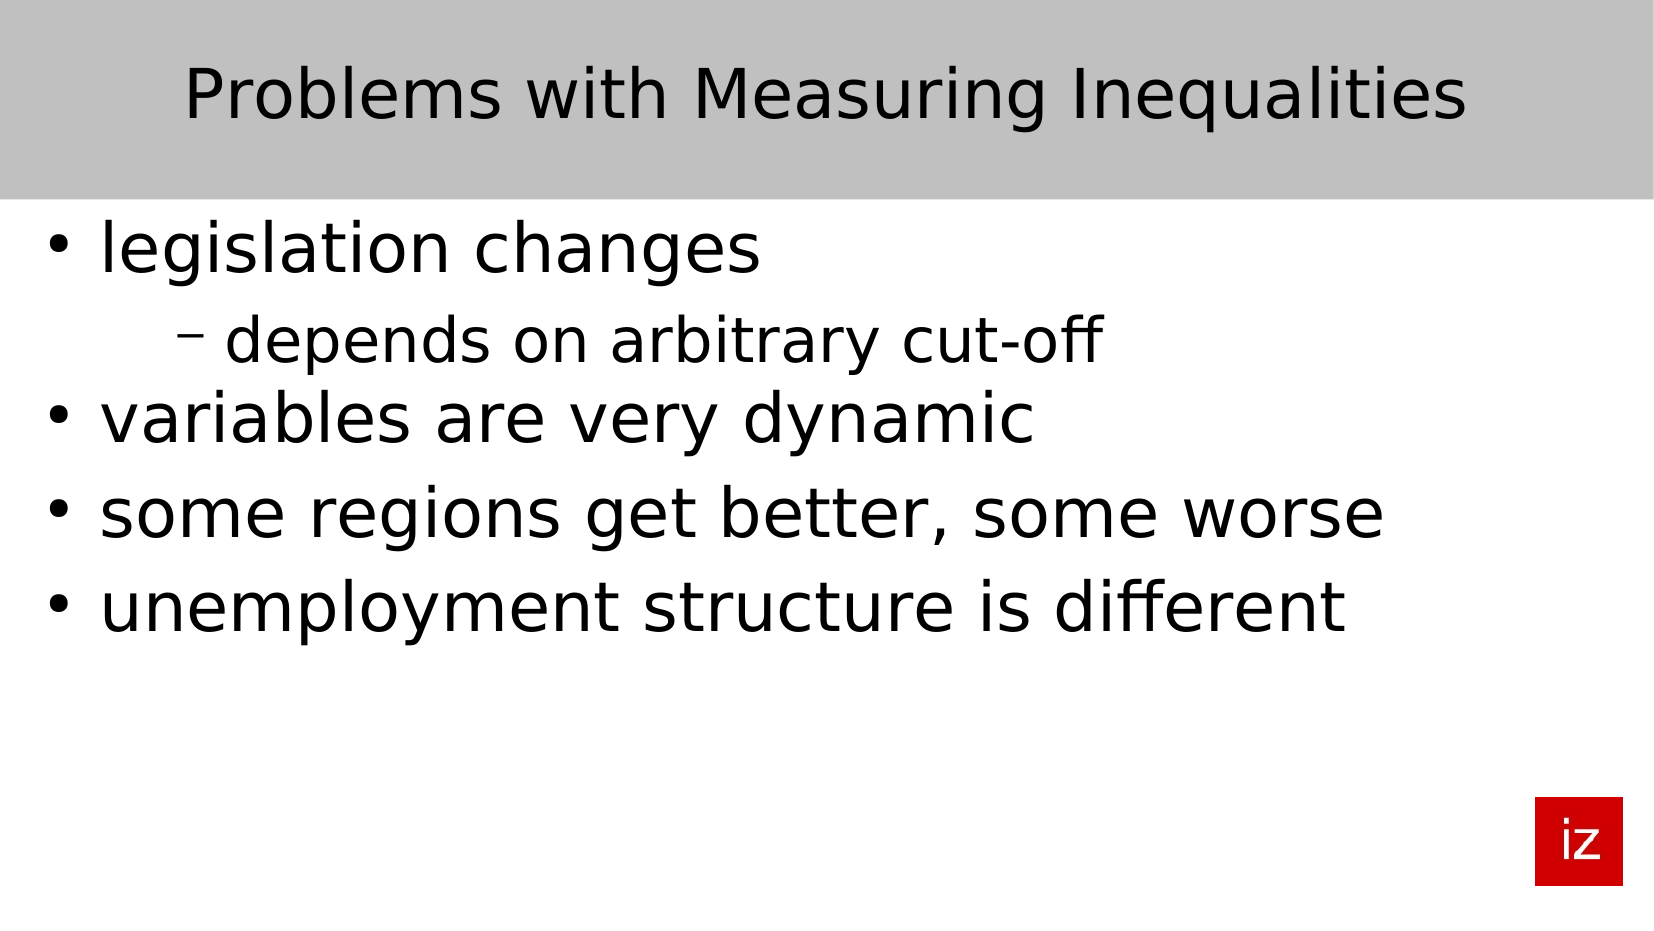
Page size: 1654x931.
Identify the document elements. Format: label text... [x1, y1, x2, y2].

picture [1535, 797, 1623, 886]
title Problems with Measuring Inequalities [88, 22, 1565, 178]
list legislation changes depends on arbitrary cut-off variables are very dynamic some regions get better, some worse unemployment structure is different [29, 221, 1533, 808]
